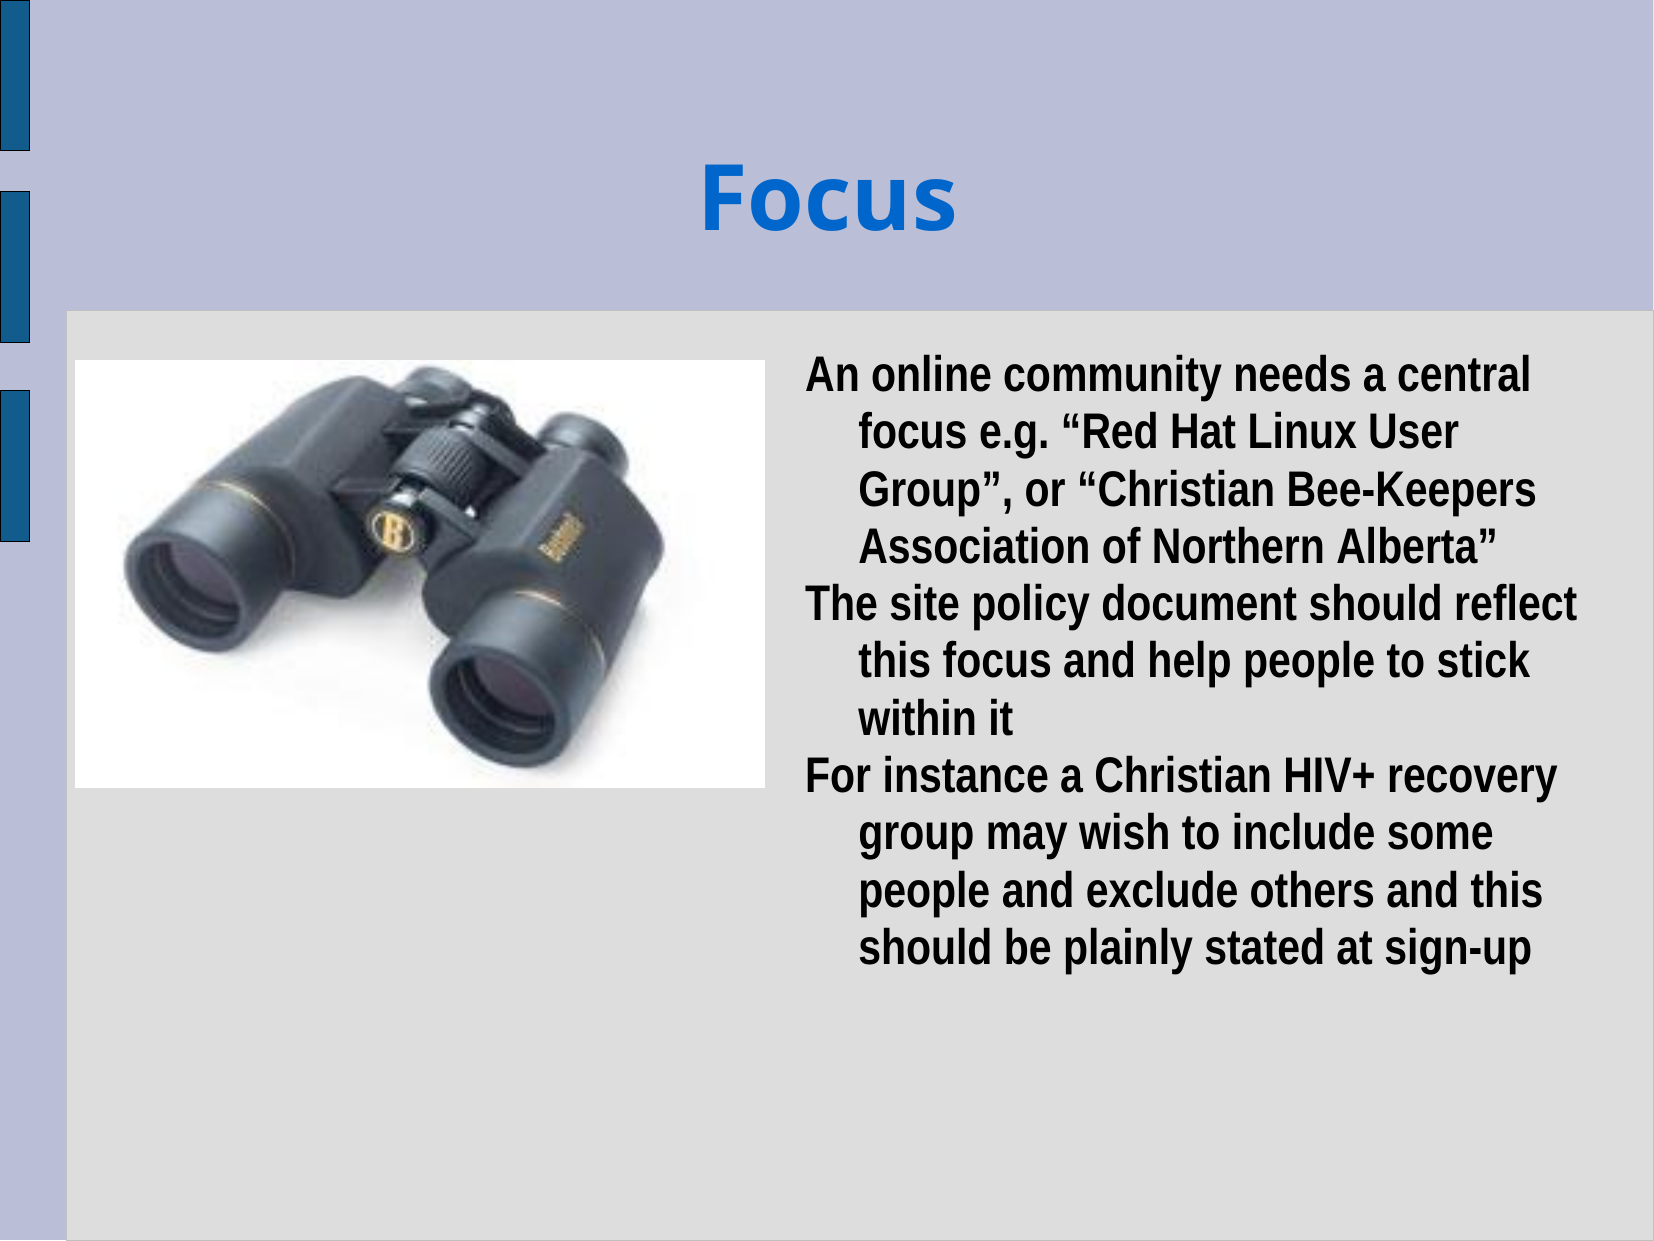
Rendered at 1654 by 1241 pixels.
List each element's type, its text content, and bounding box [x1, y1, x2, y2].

picture [75, 360, 765, 788]
title Focus [121, 91, 1534, 299]
list An online community needs a central focus e.g. “Red Hat Linux User Group”, or “Christian Bee-Keepers Association of Northern Alberta” The site policy document should reflect this focus and help people to stick within it For instance a Christian HIV+ recovery group may wish to include some people and exclude others and this should be plainly stated at sign-up [787, 344, 1613, 1127]
